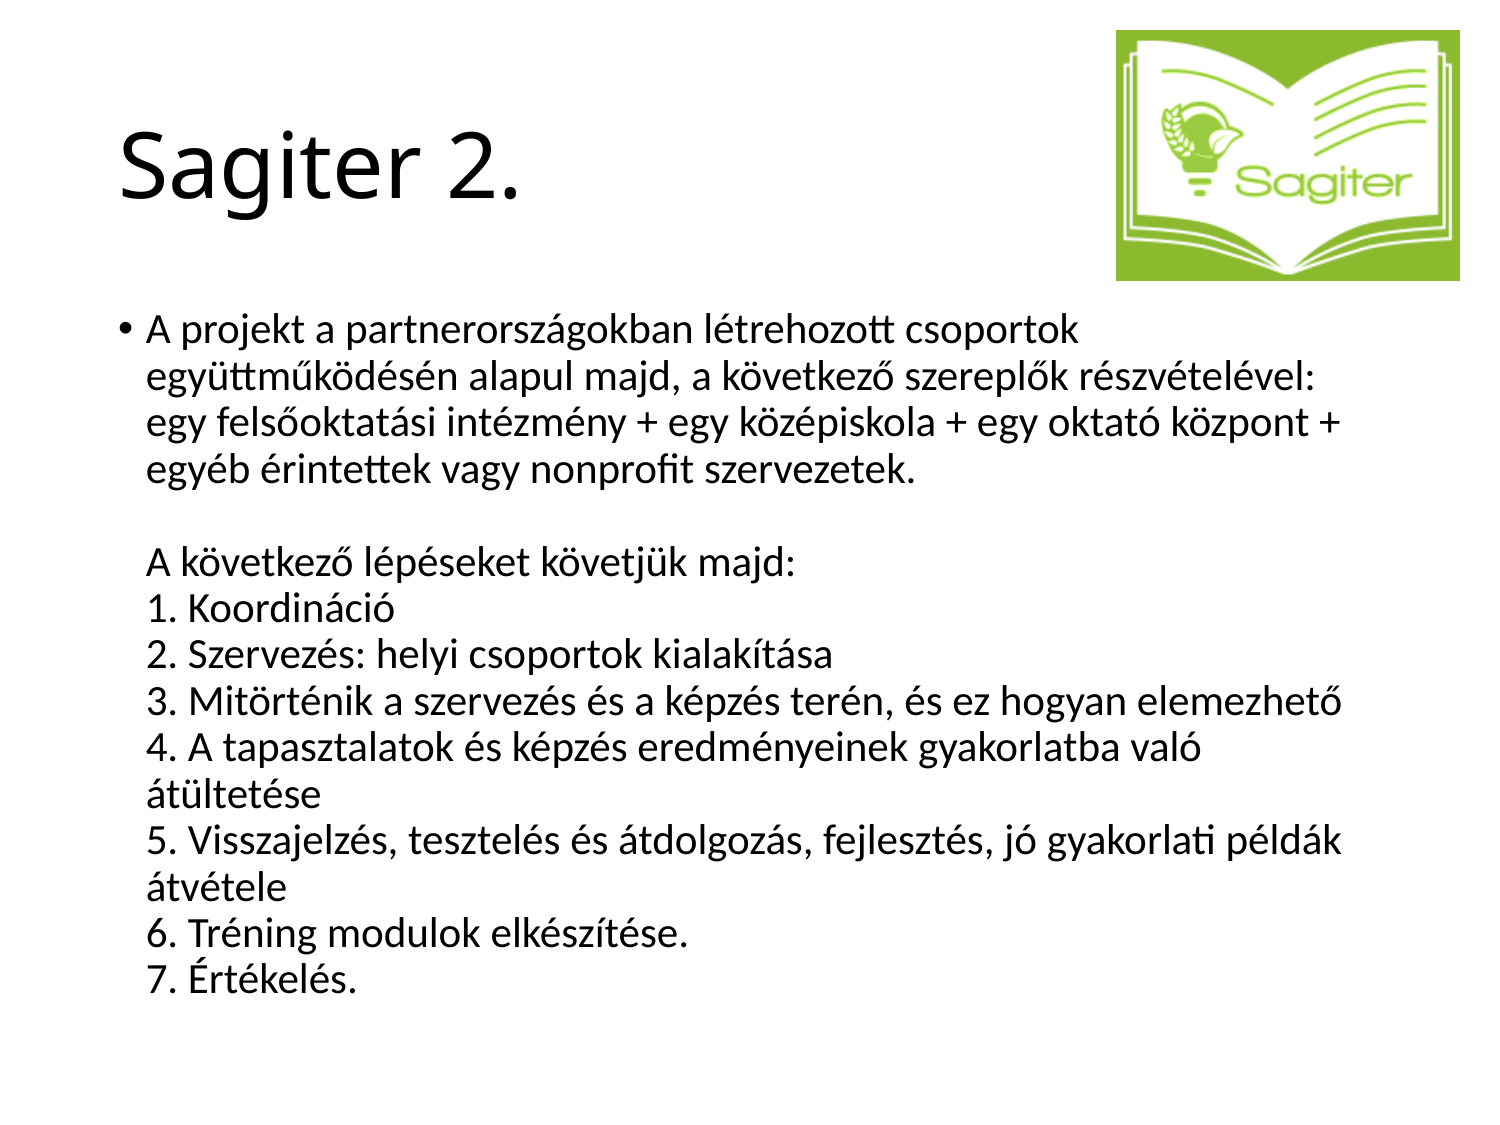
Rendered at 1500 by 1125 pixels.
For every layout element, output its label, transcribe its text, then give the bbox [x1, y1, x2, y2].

list A projekt a partnerországokban létrehozott csoportok együttműködésén alapul majd, a következő szereplők részvételével: egy felsőoktatási intézmény + egy középiskola + egy oktató központ + egyéb érintettek vagy nonprofit szervezetek. A következő lépéseket követjük majd: 1. Koordináció 2. Szervezés: helyi csoportok kialakítása 3. Mitörténik a szervezés és a képzés terén, és ez hogyan elemezhető 4. A tapasztalatok és képzés eredményeinek gyakorlatba való átültetése 5. Visszajelzés, tesztelés és átdolgozás, fejlesztés, jó gyakorlati példák átvétele 6. Tréning modulok elkészítése. 7. Értékelés. [103, 299, 1397, 1014]
title Sagiter 2. [103, 59, 1116, 278]
picture [1116, 30, 1460, 281]
